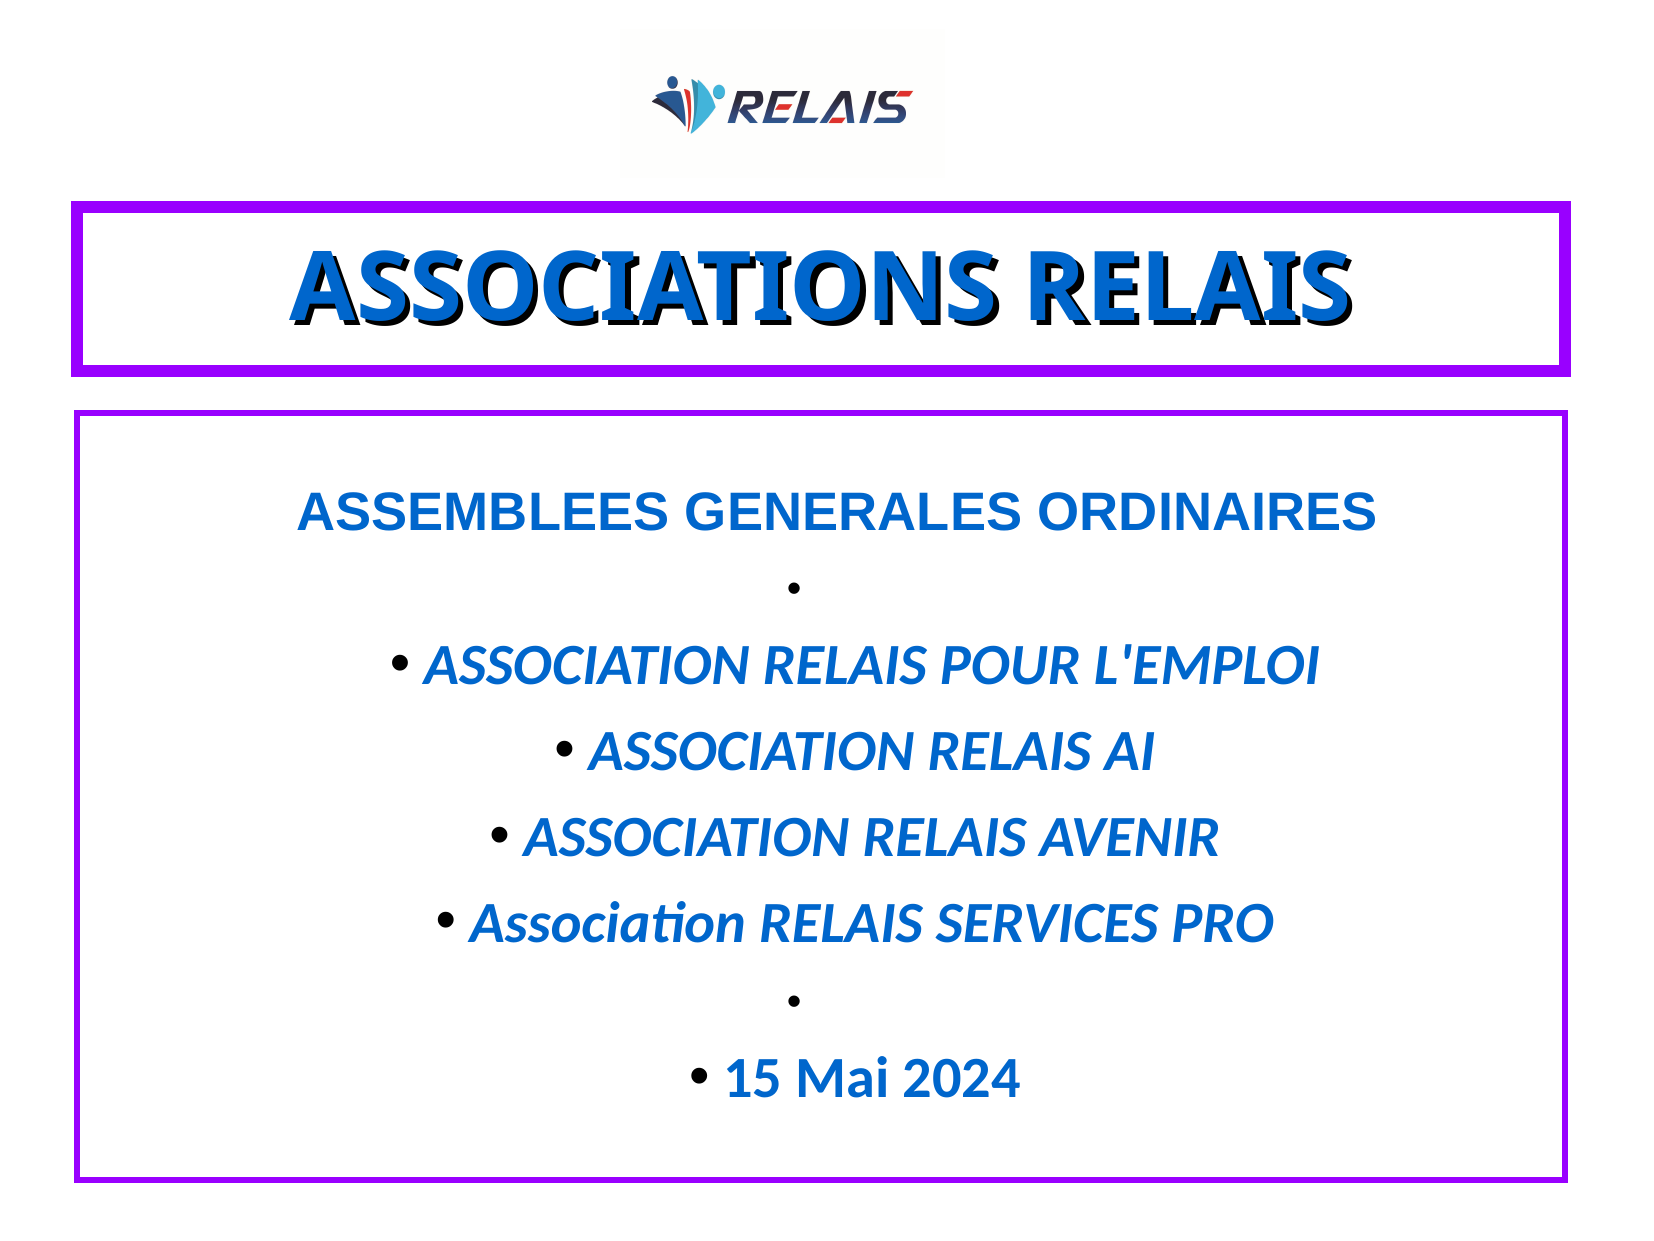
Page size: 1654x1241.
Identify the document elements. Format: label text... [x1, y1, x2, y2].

title ASSOCIATIONS RELAIS [76, 206, 1566, 372]
subtitle ASSEMBLEES GENERALES ORDINAIRES ASSOCIATION RELAIS POUR L'EMPLOI ASSOCIATION RELAIS AI ASSOCIATION RELAIS AVENIR Association RELAIS SERVICES PRO 15 Mai 2024 [76, 413, 1566, 1181]
picture [620, 29, 945, 178]
